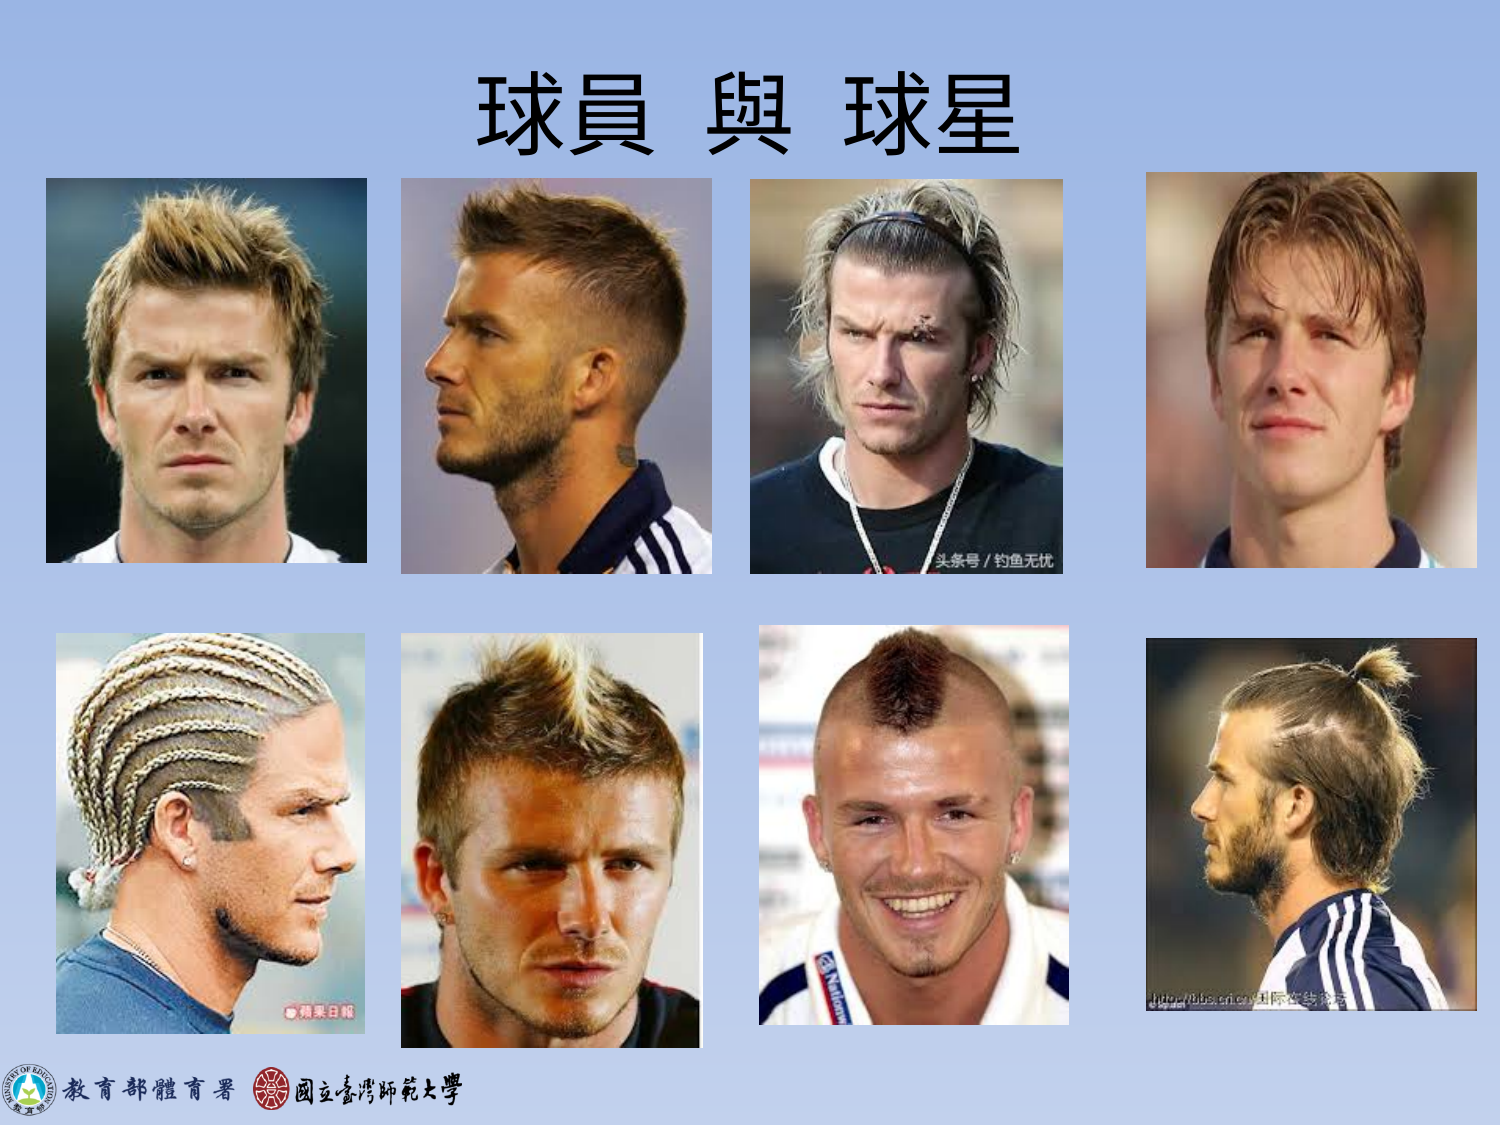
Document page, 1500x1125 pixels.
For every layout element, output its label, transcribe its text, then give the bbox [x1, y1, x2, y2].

picture [46, 178, 367, 563]
title 球員 與 球星 [75, 45, 1426, 179]
picture [401, 633, 703, 1048]
picture [1146, 639, 1477, 1011]
picture [759, 625, 1069, 1025]
picture [750, 179, 1063, 574]
picture [56, 633, 365, 1034]
picture [401, 178, 712, 574]
picture [1146, 172, 1477, 568]
